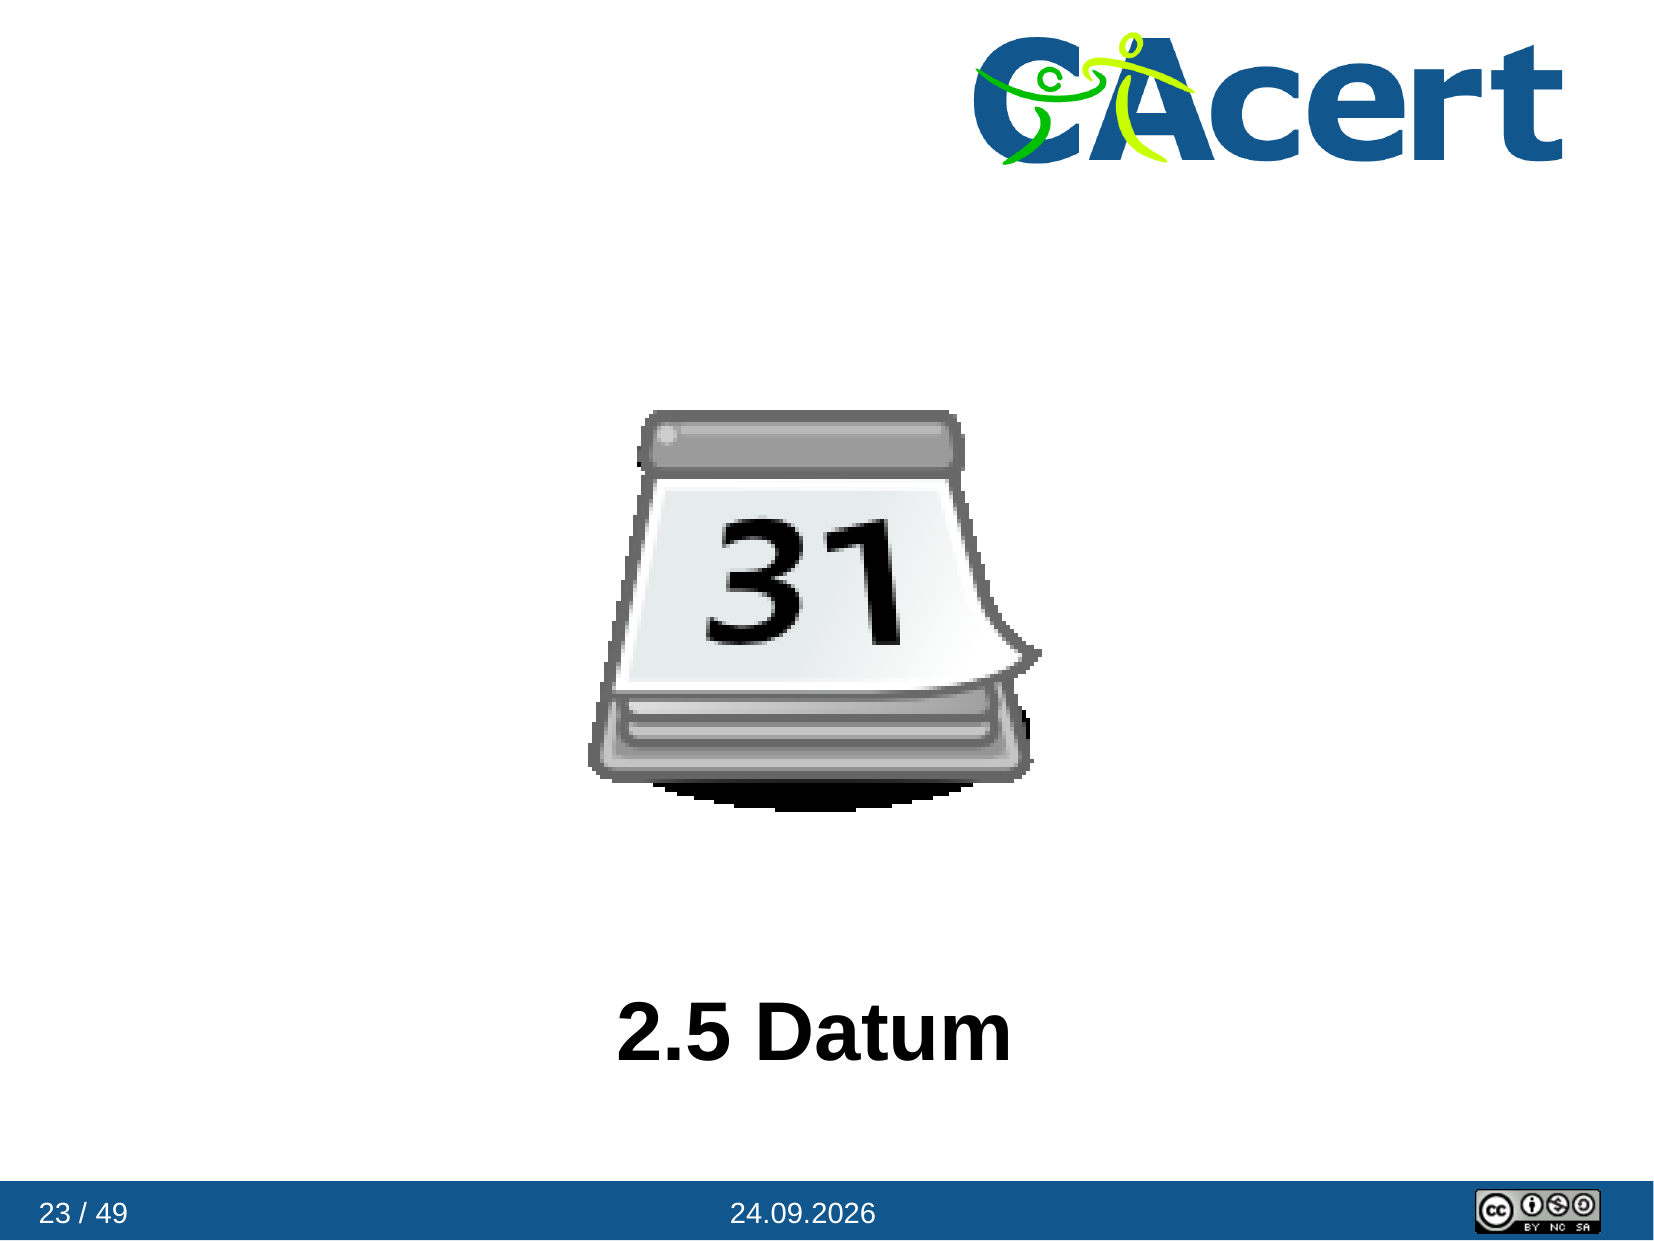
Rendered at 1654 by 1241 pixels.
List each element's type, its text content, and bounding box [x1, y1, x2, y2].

picture [544, 337, 1063, 857]
title 2.5 Datum [70, 941, 1560, 1123]
picture [1475, 1189, 1601, 1234]
picture [972, 30, 1564, 166]
